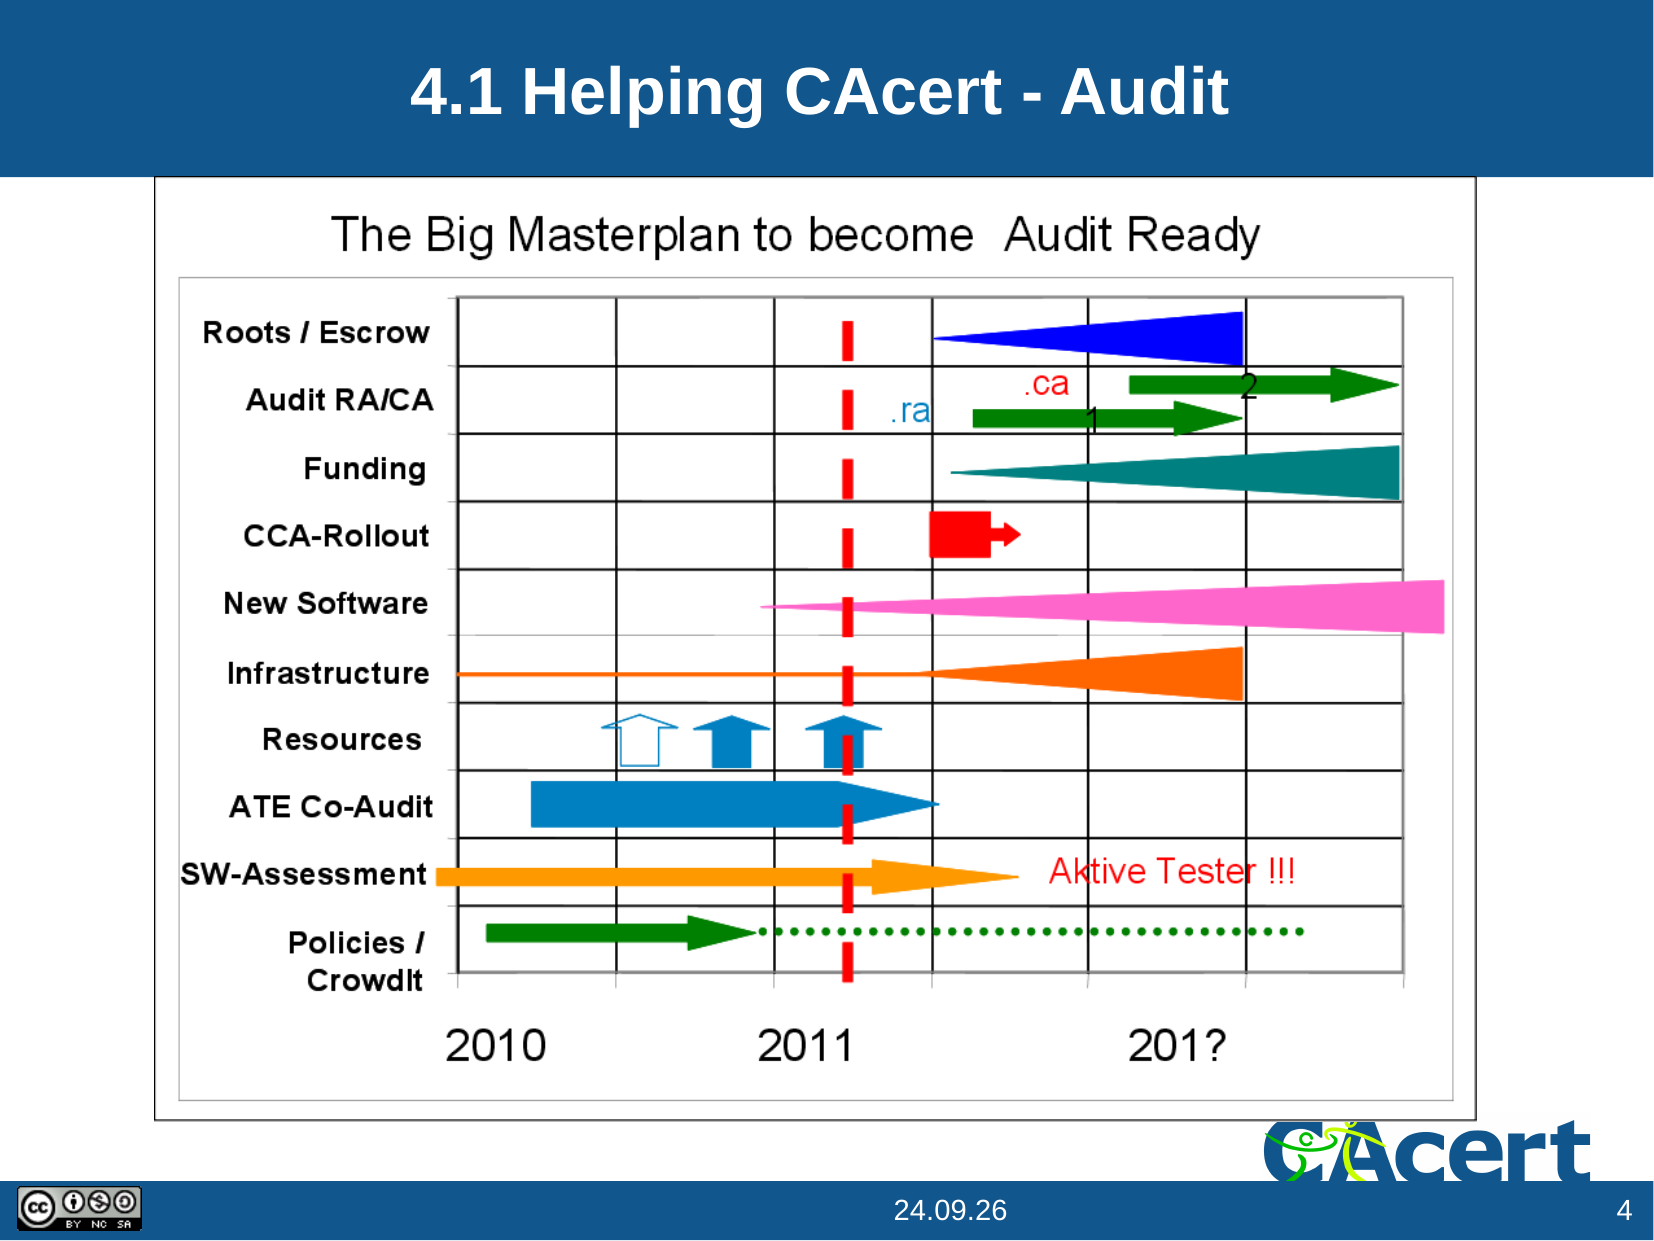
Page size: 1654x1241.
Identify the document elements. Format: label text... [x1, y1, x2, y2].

picture [154, 176, 1591, 1181]
title 4.1 Helping CAcert - Audit [76, 17, 1565, 166]
picture [17, 1186, 142, 1231]
